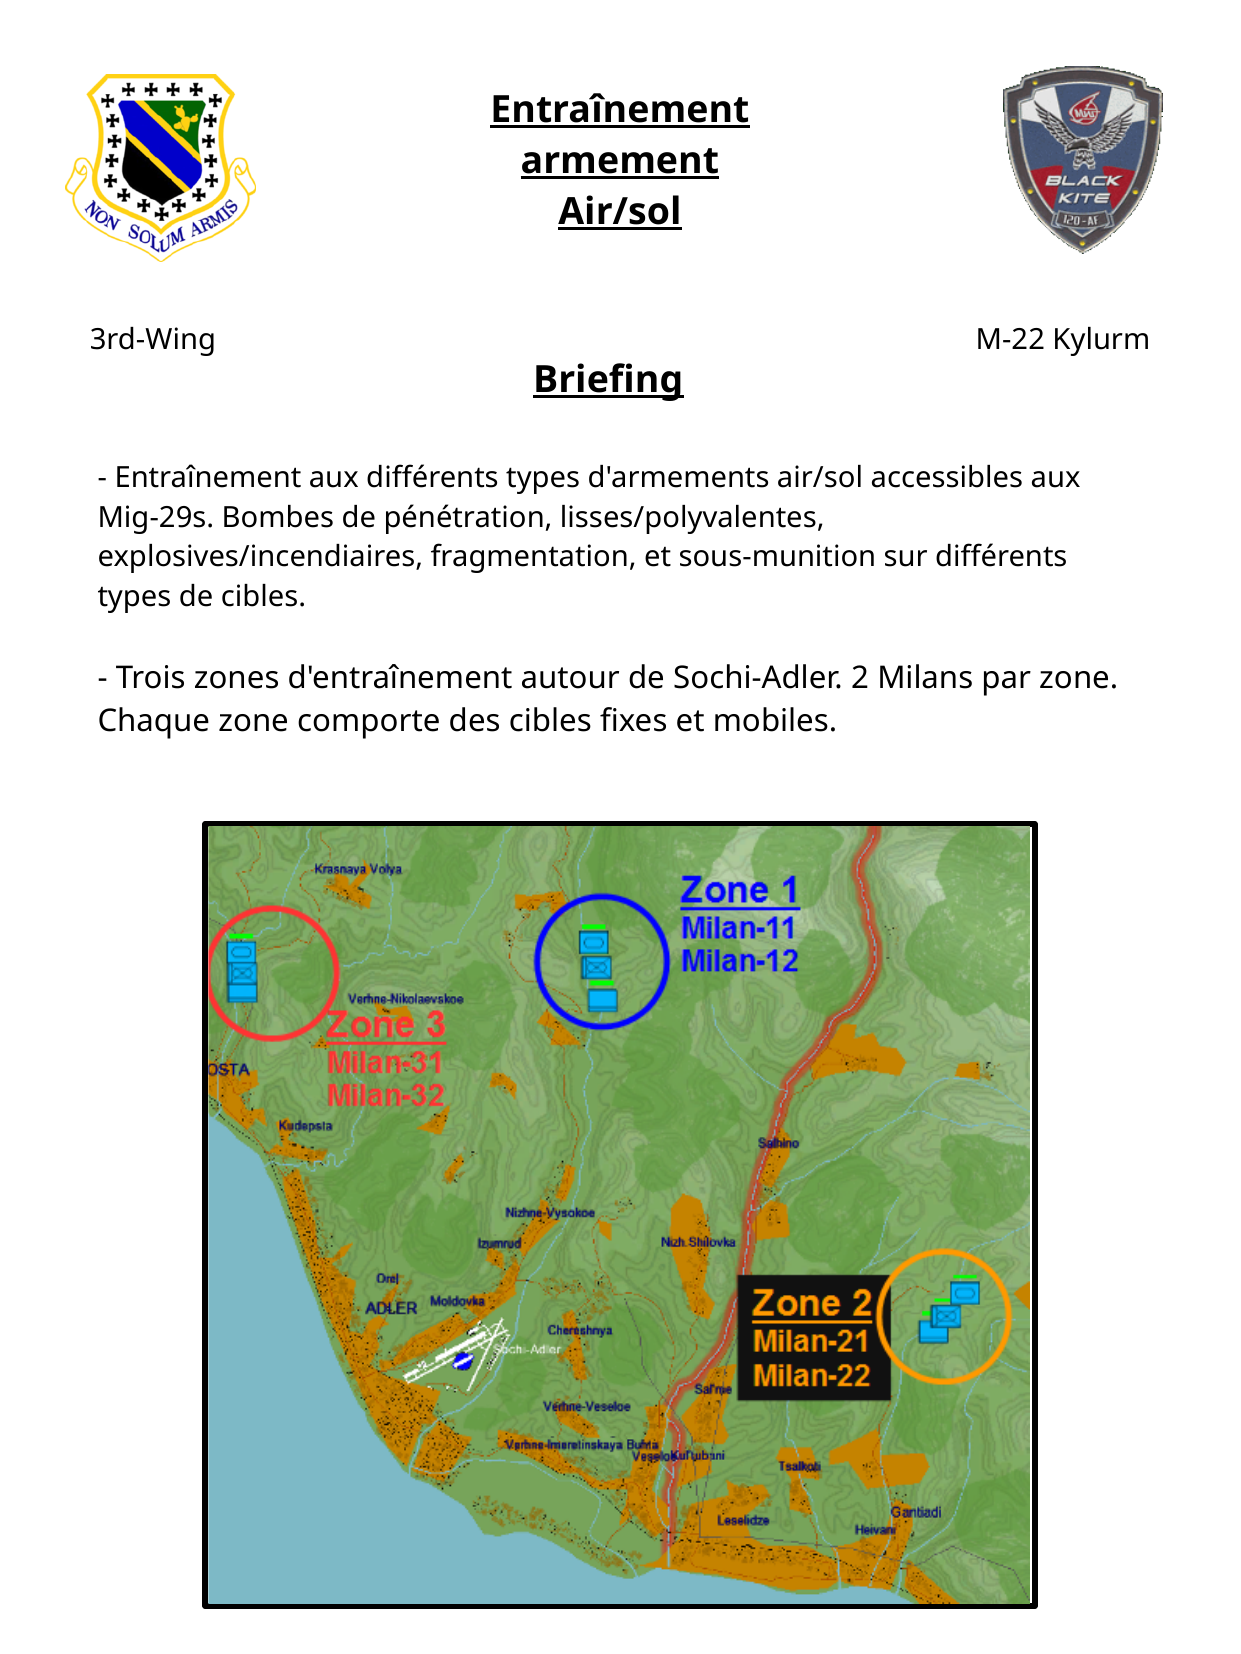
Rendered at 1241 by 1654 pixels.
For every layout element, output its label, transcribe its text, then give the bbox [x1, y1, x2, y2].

picture [1003, 66, 1163, 254]
text_box - Entraînement aux différents types d'armements air/sol accessibles aux Mig-29s. Bombes de pénétration, lisses/polyvalentes, explosives/incendiaires, fragmentation, et sous-munition sur différents types de cibles. - Trois zones d'entraînement autour de Sochi-Adler. 2 Milans par zone. Chaque zone comporte des cibles fixes et mobiles. [82, 448, 1158, 836]
text_box Briefing [518, 344, 722, 431]
title Entraînement armement Air/sol 3rd-Wing M-22 Kylurm [62, 0, 1179, 363]
picture [65, 74, 256, 263]
chart [208, 826, 1032, 1604]
